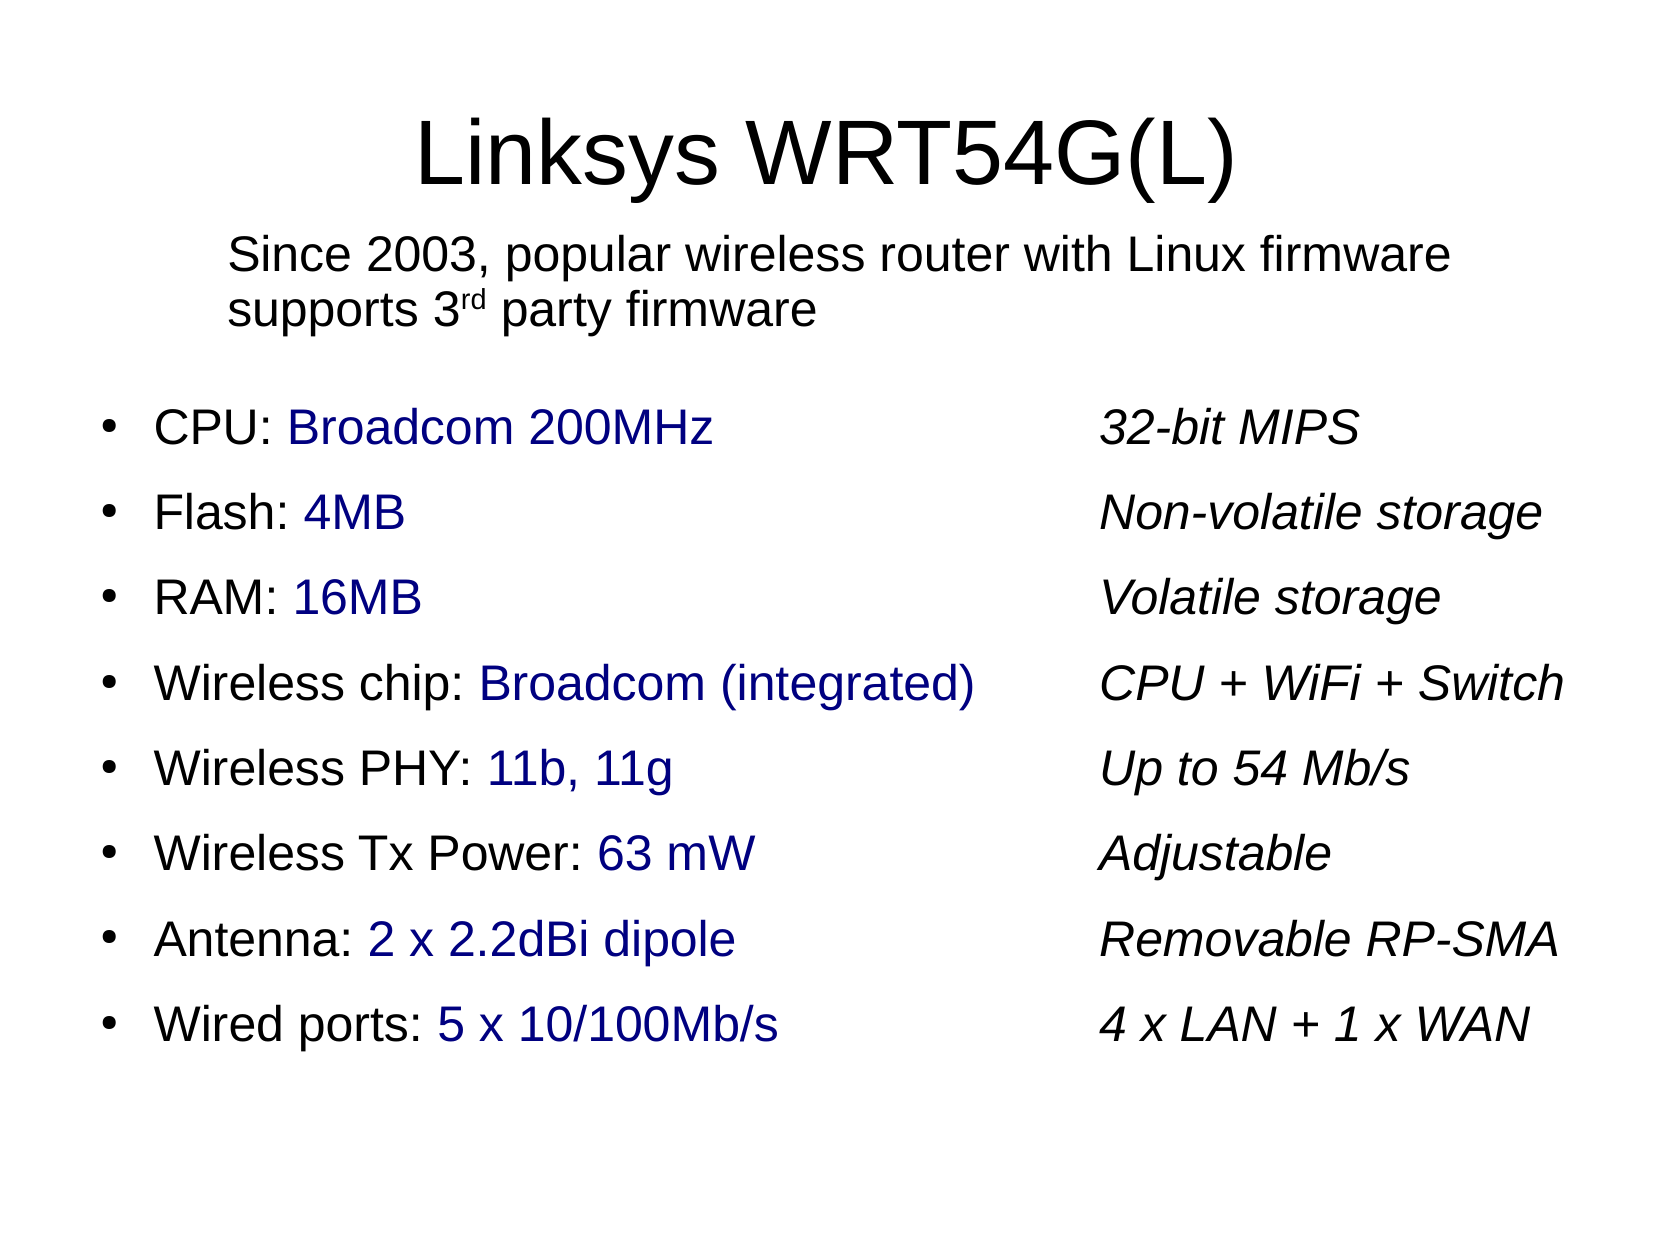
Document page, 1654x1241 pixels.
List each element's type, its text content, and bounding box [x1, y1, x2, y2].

title Linksys WRT54G(L) [82, 49, 1571, 257]
list CPU: Broadcom 200MHz Flash: 4MB RAM: 16MB Wireless chip: Broadcom (integrated) Wireless PHY: 11b, 11g Wireless Tx Power: 63 mW Antenna: 2 x 2.2dBi dipole Wired ports: 5 x 10/100Mb/s [82, 313, 1016, 1217]
text_box Since 2003, popular wireless router with Linux firmware supports 3rd party firmware [177, 218, 1468, 348]
list 32-bit MIPS Non-volatile storage Volatile storage CPU + WiFi + Switch Up to 54 Mb/s Adjustable Removable RP-SMA 4 x LAN + 1 x WAN [1028, 313, 1601, 1193]
